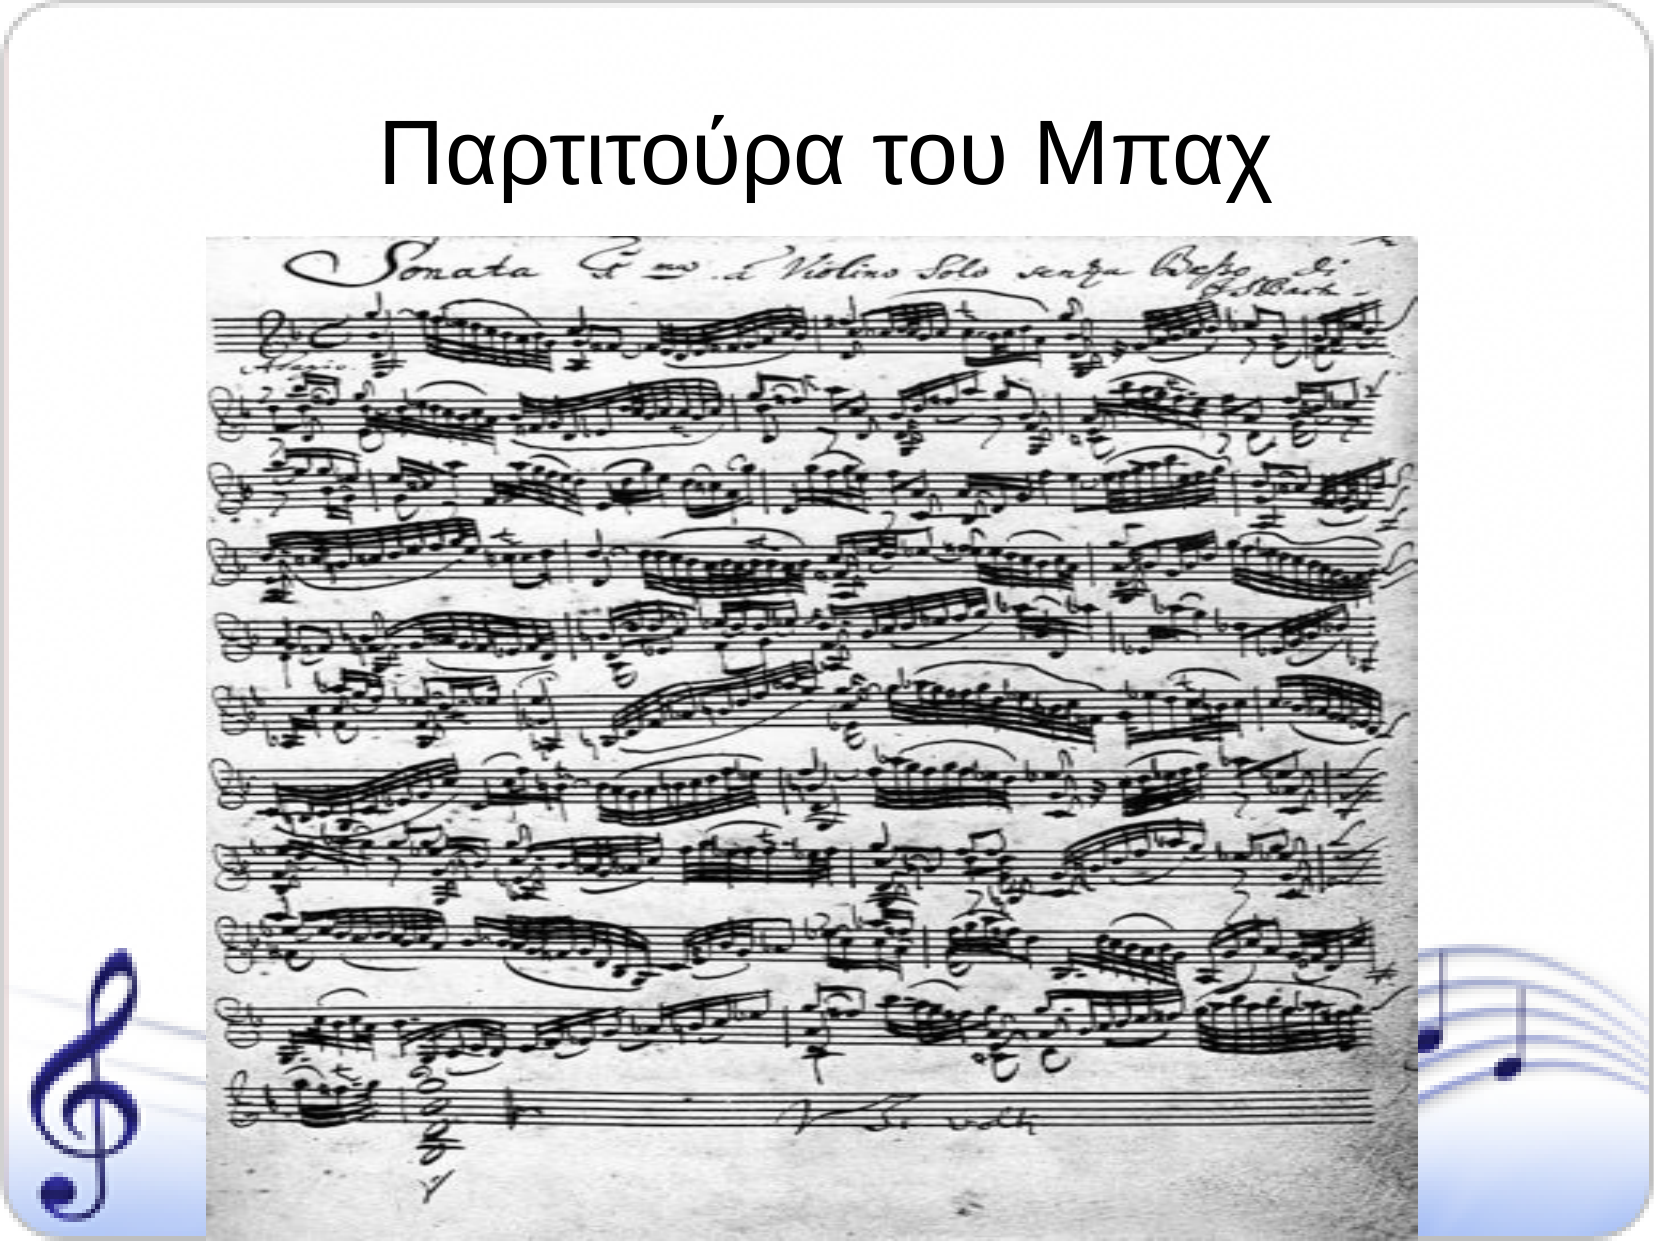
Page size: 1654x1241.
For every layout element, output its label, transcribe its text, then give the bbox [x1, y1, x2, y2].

title Παρτιτούρα του Μπαχ [82, 49, 1571, 257]
picture [0, 0, 1654, 1241]
